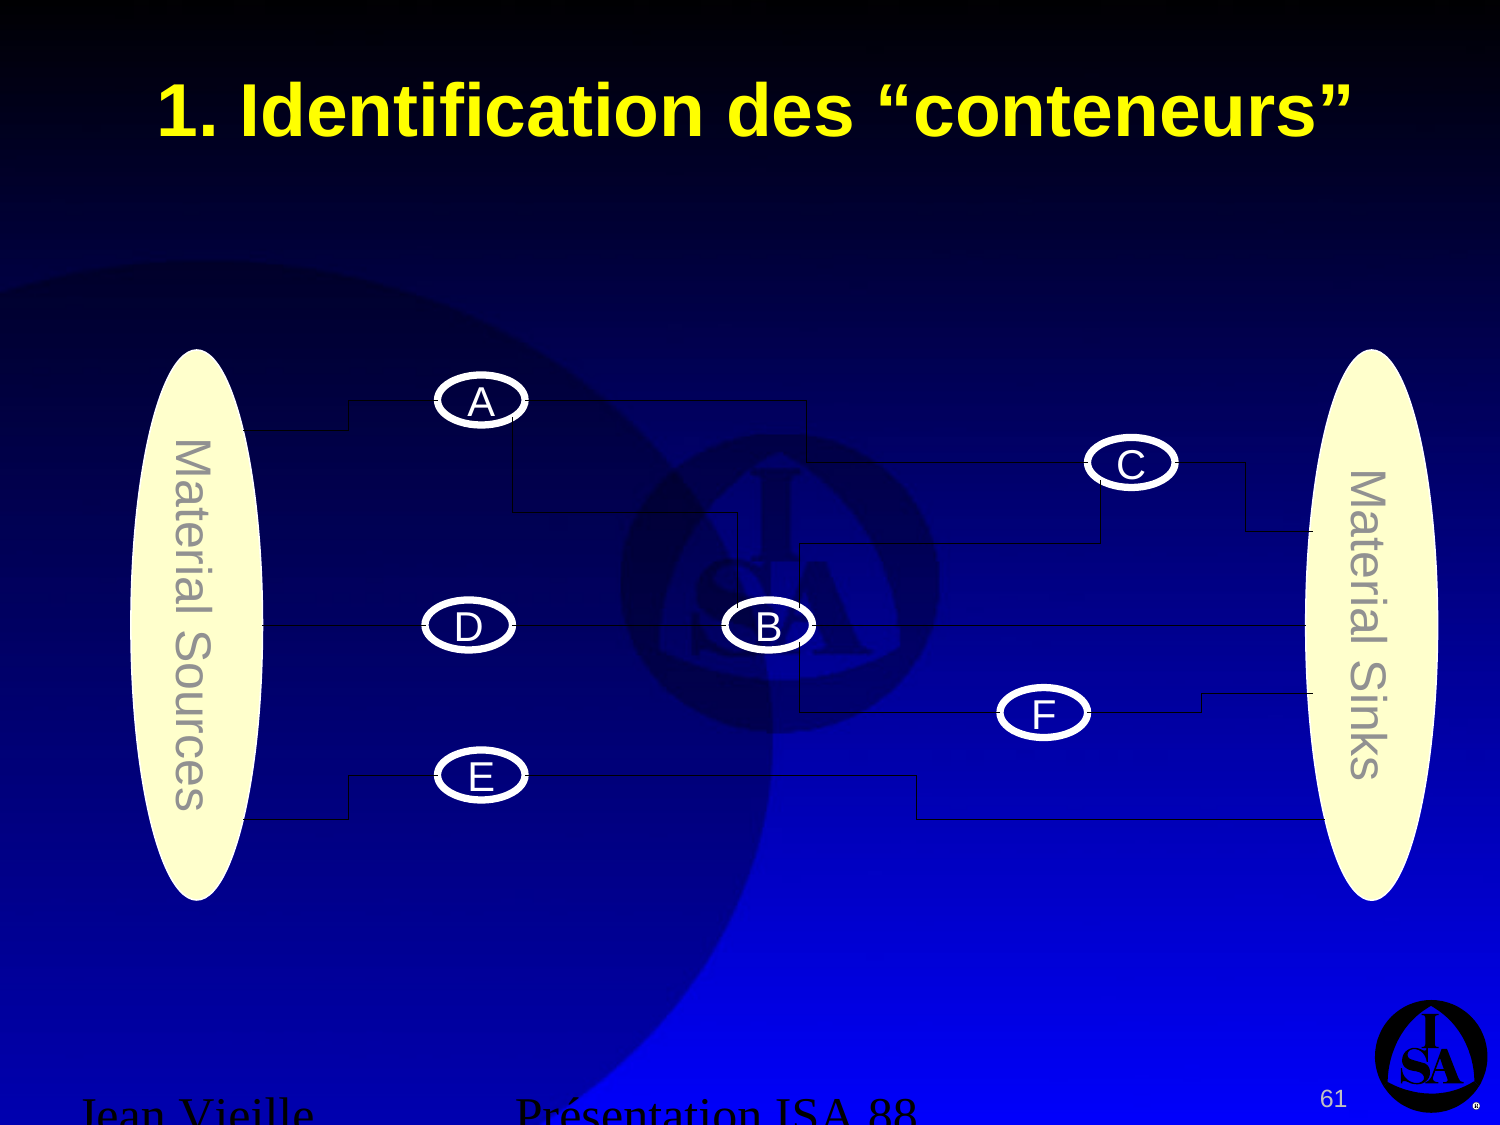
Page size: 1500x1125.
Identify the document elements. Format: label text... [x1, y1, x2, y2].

text_box A [437, 374, 526, 426]
picture [874, 1101, 885, 1114]
text_box E [437, 749, 526, 801]
picture [631, 1111, 640, 1125]
picture [745, 1111, 754, 1125]
text_box D [424, 599, 513, 651]
picture [718, 1110, 731, 1125]
picture [148, 1111, 157, 1125]
picture [607, 1110, 617, 1118]
picture [234, 1110, 244, 1118]
picture [565, 1110, 575, 1118]
picture [899, 1101, 910, 1114]
picture [668, 1120, 677, 1125]
picture [102, 1110, 112, 1118]
picture [124, 1120, 133, 1125]
text_box F [1000, 687, 1088, 738]
picture [828, 1121, 843, 1125]
text_box B [724, 599, 813, 651]
title 1. Identification des “conteneurs” [75, 12, 1438, 201]
text_box Material Sources [130, 349, 263, 901]
picture [524, 1101, 535, 1117]
picture [873, 1116, 886, 1125]
picture [830, 1103, 841, 1118]
picture [0, 0, 1500, 1125]
text_box Material Sinks [1305, 349, 1438, 901]
picture [298, 1110, 308, 1118]
picture [898, 1116, 911, 1125]
text_box C [1087, 437, 1176, 488]
